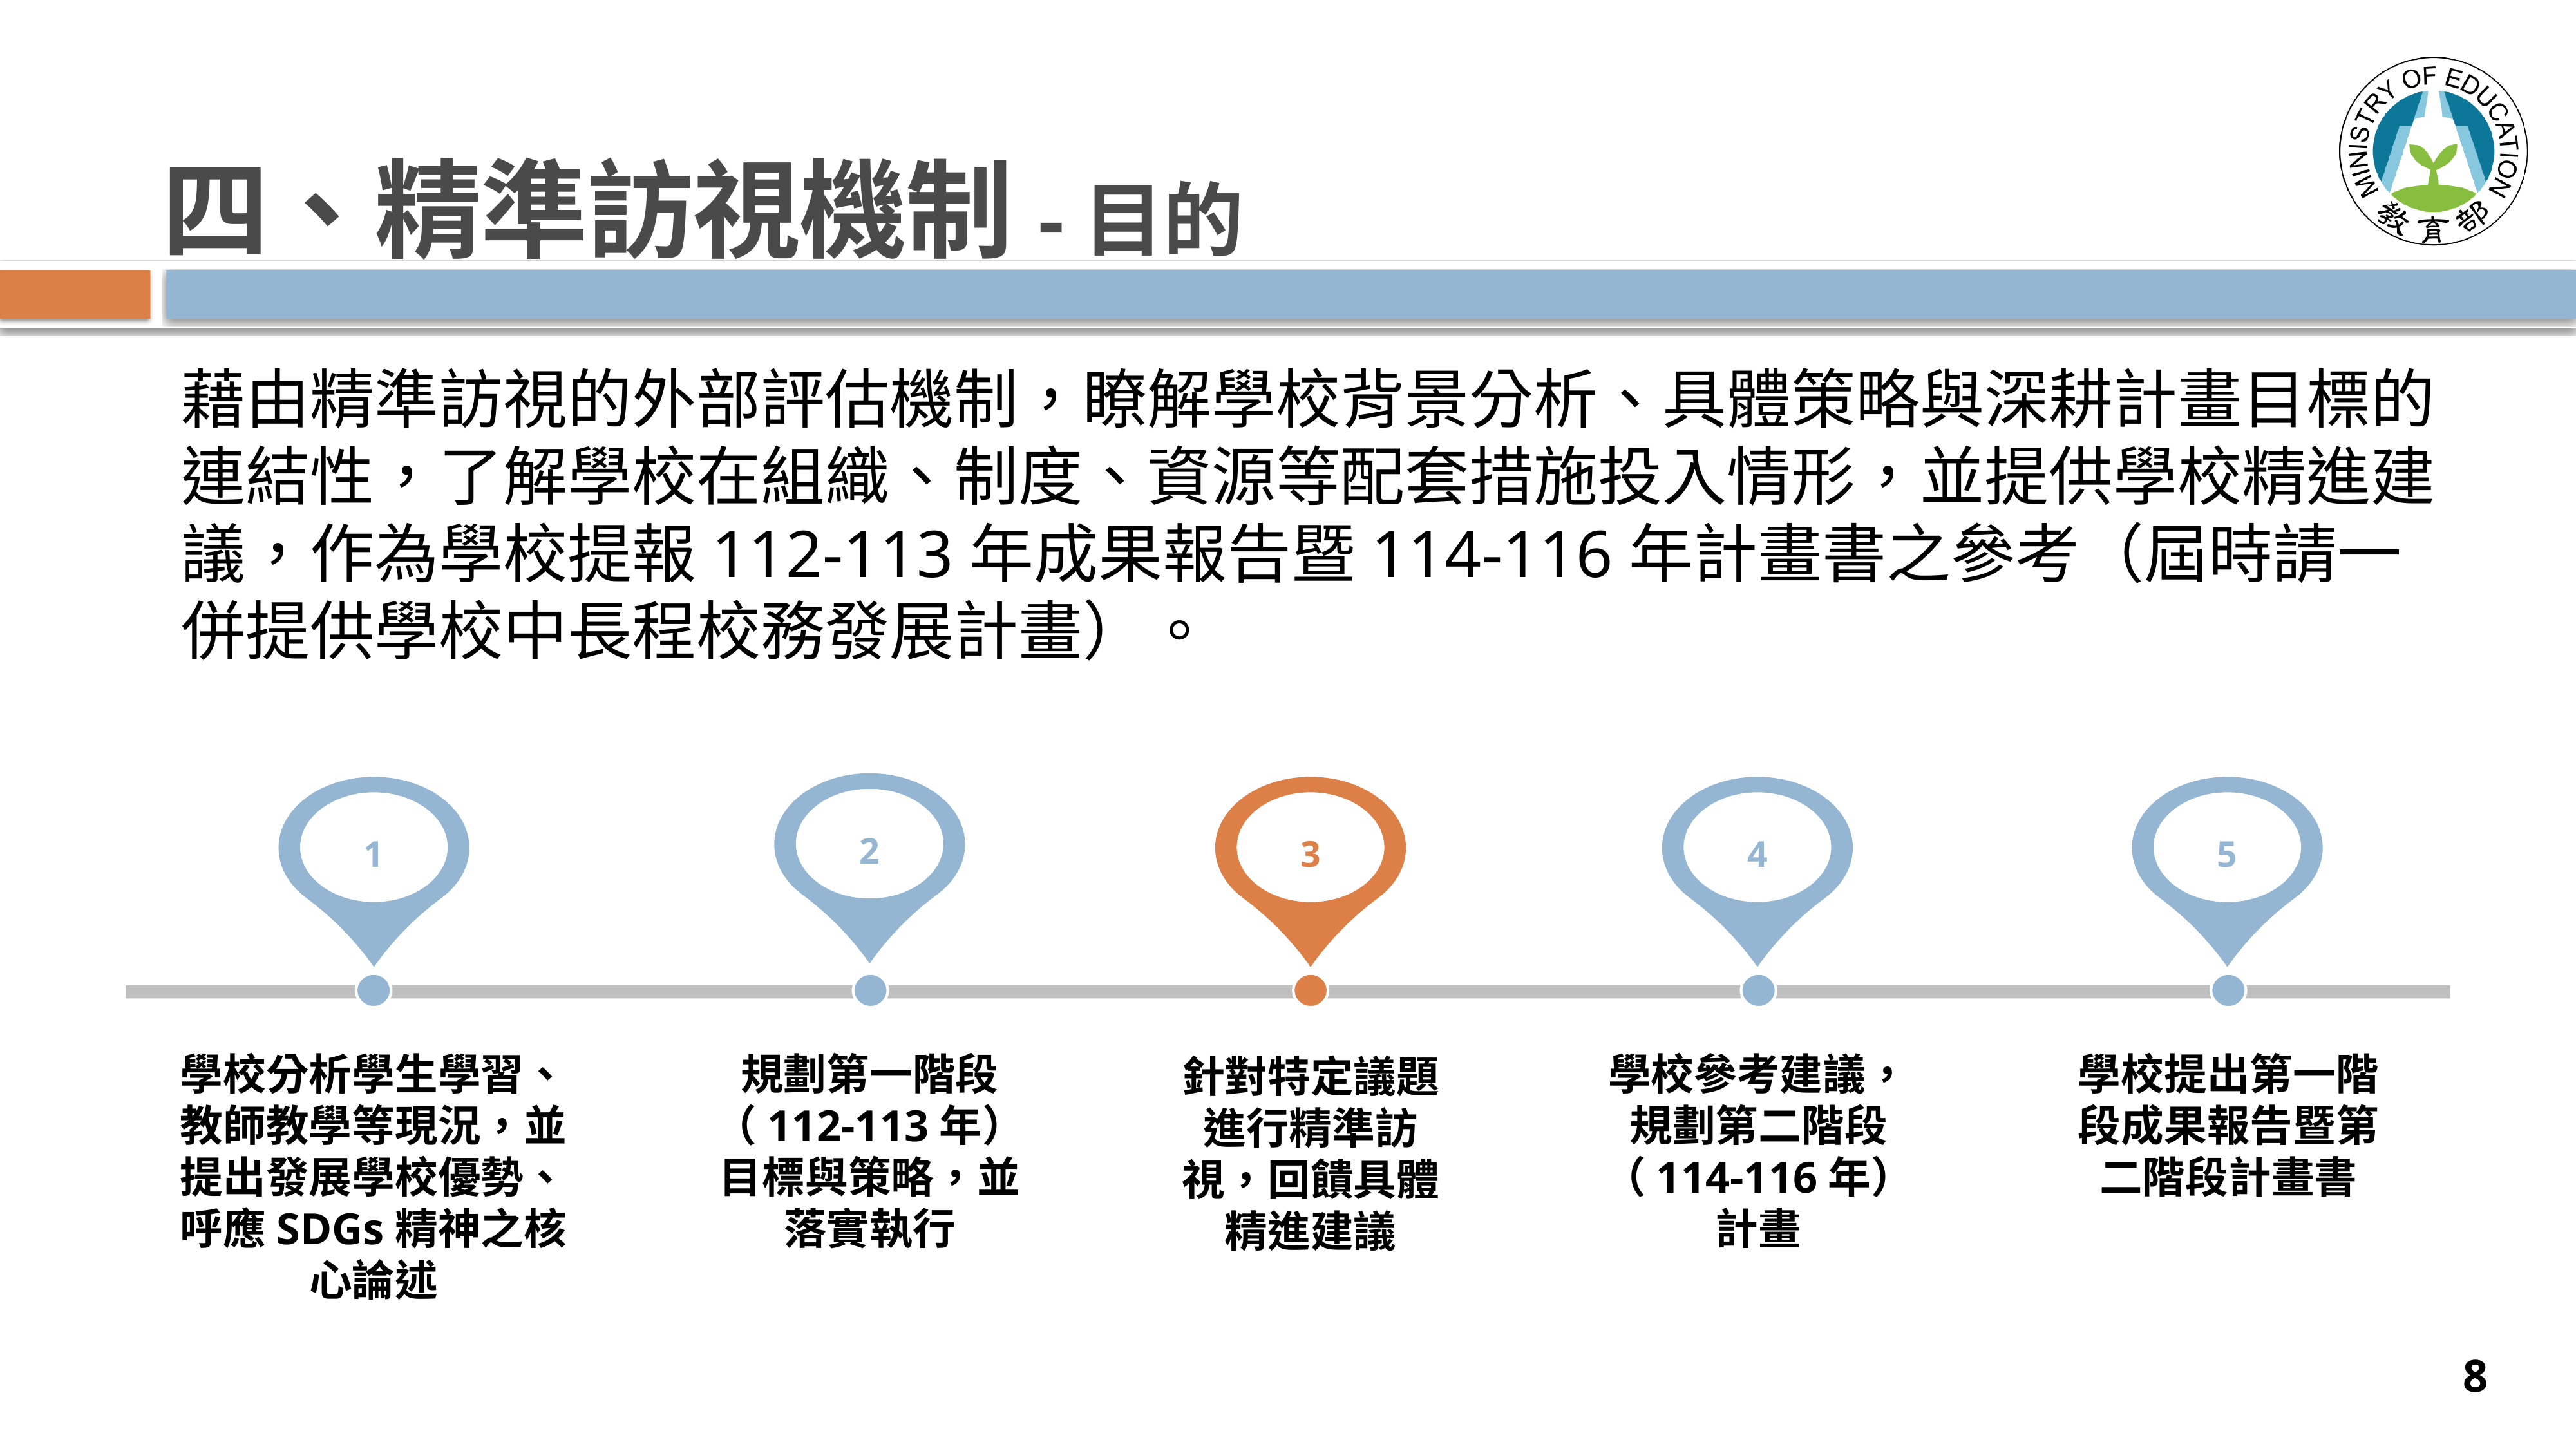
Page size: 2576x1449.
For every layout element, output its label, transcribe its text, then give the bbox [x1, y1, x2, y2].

text_box 學校分析學生學習、教師教學等現況，並提出發展學校優勢、呼應SDGs精神之核心論述 [164, 1042, 584, 1310]
text_box 針對特定議題進行精準訪視，回饋具體精進建議 [1155, 1045, 1466, 1261]
text_box 1 [278, 777, 469, 967]
text_box 5 [2132, 777, 2323, 967]
picture [2339, 57, 2528, 247]
text_box 學校提出第一階段成果報告暨第二階段計畫書 [2051, 1042, 2405, 1207]
text_box 規劃第一階段（112-113年）目標與策略，並落實執行 [699, 1042, 1040, 1258]
title 四、精準訪視機制-目的 [138, 130, 2350, 305]
text_box 藉由精準訪視的外部評估機制，瞭解學校背景分析、具體策略與深耕計畫目標的連結性，了解學校在組織、制度、資源等配套措施投入情形，並提供學校精進建議，作為學校提報112-113年成果報告暨114-116年計畫書之參考（屆時請一併提供學校中長程校務發展計畫）。 [172, 354, 2470, 672]
text_box 4 [1662, 777, 1853, 967]
text_box 3 [1215, 777, 1406, 967]
text_box [126, 973, 2450, 1008]
text_box 2 [774, 773, 965, 964]
text_box 學校參考建議，規劃第二階段（114-116年）計畫 [1582, 1042, 1936, 1258]
slide_number <編號> [2409, 1336, 2542, 1419]
